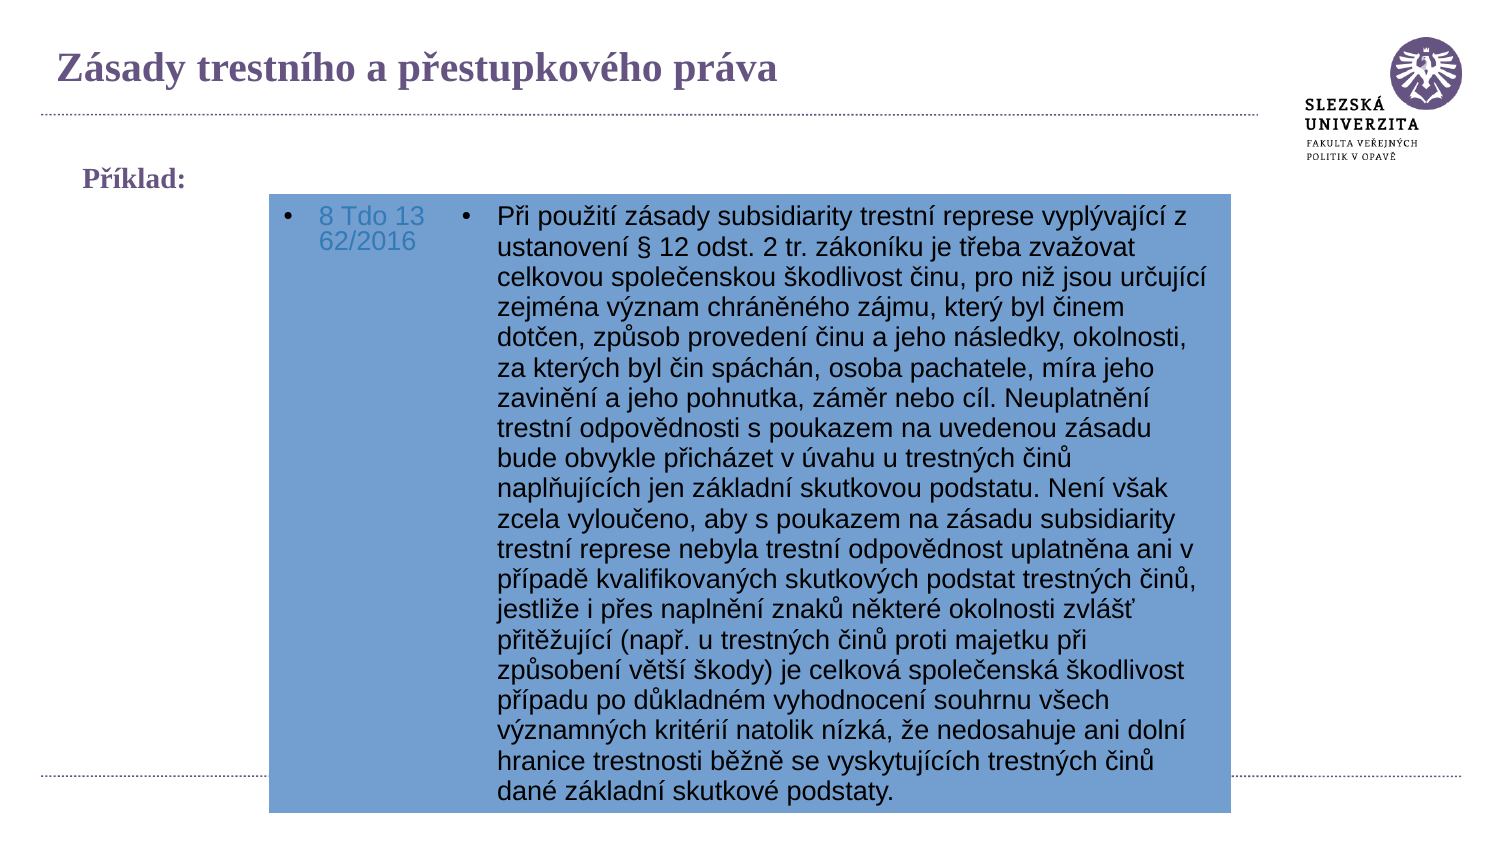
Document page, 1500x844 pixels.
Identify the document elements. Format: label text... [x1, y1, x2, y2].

table_header Při použití zásady subsidiarity trestní represe vyplývající z ustanovení § 12 odst. 2 tr. zákoníku je třeba zvažovat celkovou společenskou škodlivost činu, pro niž jsou určující zejména význam chráněného zájmu, který byl činem dotčen, způsob provedení činu a jeho následky, okolnosti, za kterých byl čin spáchán, osoba pachatele, míra jeho zavinění a jeho pohnutka, záměr nebo cíl. Neuplatnění trestní odpovědnosti s poukazem na uvedenou zásadu bude obvykle přicházet v úvahu u trestných činů naplňujících jen základní skutkovou podstatu. Není však zcela vyloučeno, aby s poukazem na zásadu subsidiarity trestní represe nebyla trestní odpovědnost uplatněna ani v případě kvalifikovaných skutkových podstat trestných činů, jestliže i přes naplnění znaků některé okolnosti zvlášť přitěžující (např. u trestných činů proti majetku při způsobení větší škody) je celková společenská škodlivost případu po důkladném vyhodnocení souhrnu všech významných kritérií natolik nízká, že nedosahuje ani dolní hranice trestnosti běžně se vyskytujících trestných činů dané základní skutkové podstaty. [447, 194, 1231, 813]
title Zásady trestního a přestupkového práva [41, 32, 984, 116]
table_header 8 Tdo 1362/2016 [269, 194, 447, 813]
text_box Příklad: [67, 154, 1292, 746]
